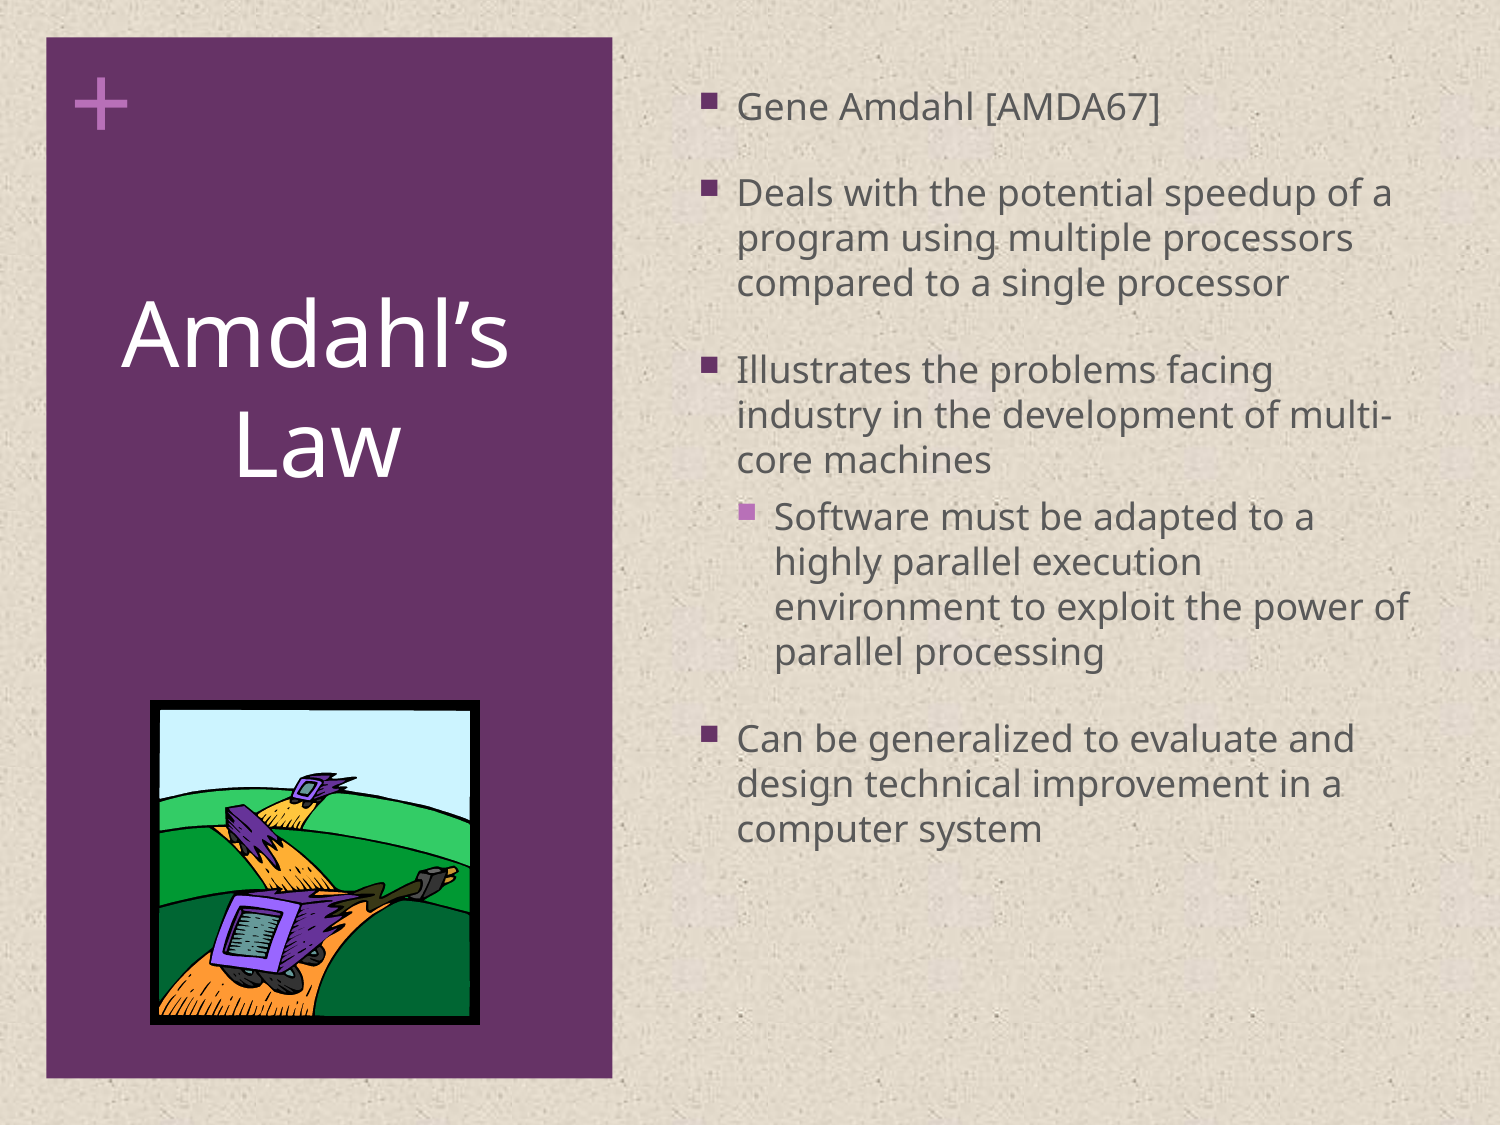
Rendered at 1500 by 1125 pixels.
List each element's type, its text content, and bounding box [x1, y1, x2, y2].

title Amdahl’s Law [50, 312, 584, 504]
picture [0, 0, 1500, 1125]
list Gene Amdahl [AMDA67] Deals with the potential speedup of a program using multiple processors compared to a single processor Illustrates the problems facing industry in the development of multi-core machines Software must be adapted to a highly parallel execution environment to exploit the power of parallel processing Can be generalized to evaluate and design technical improvement in a computer system [683, 75, 1438, 1075]
